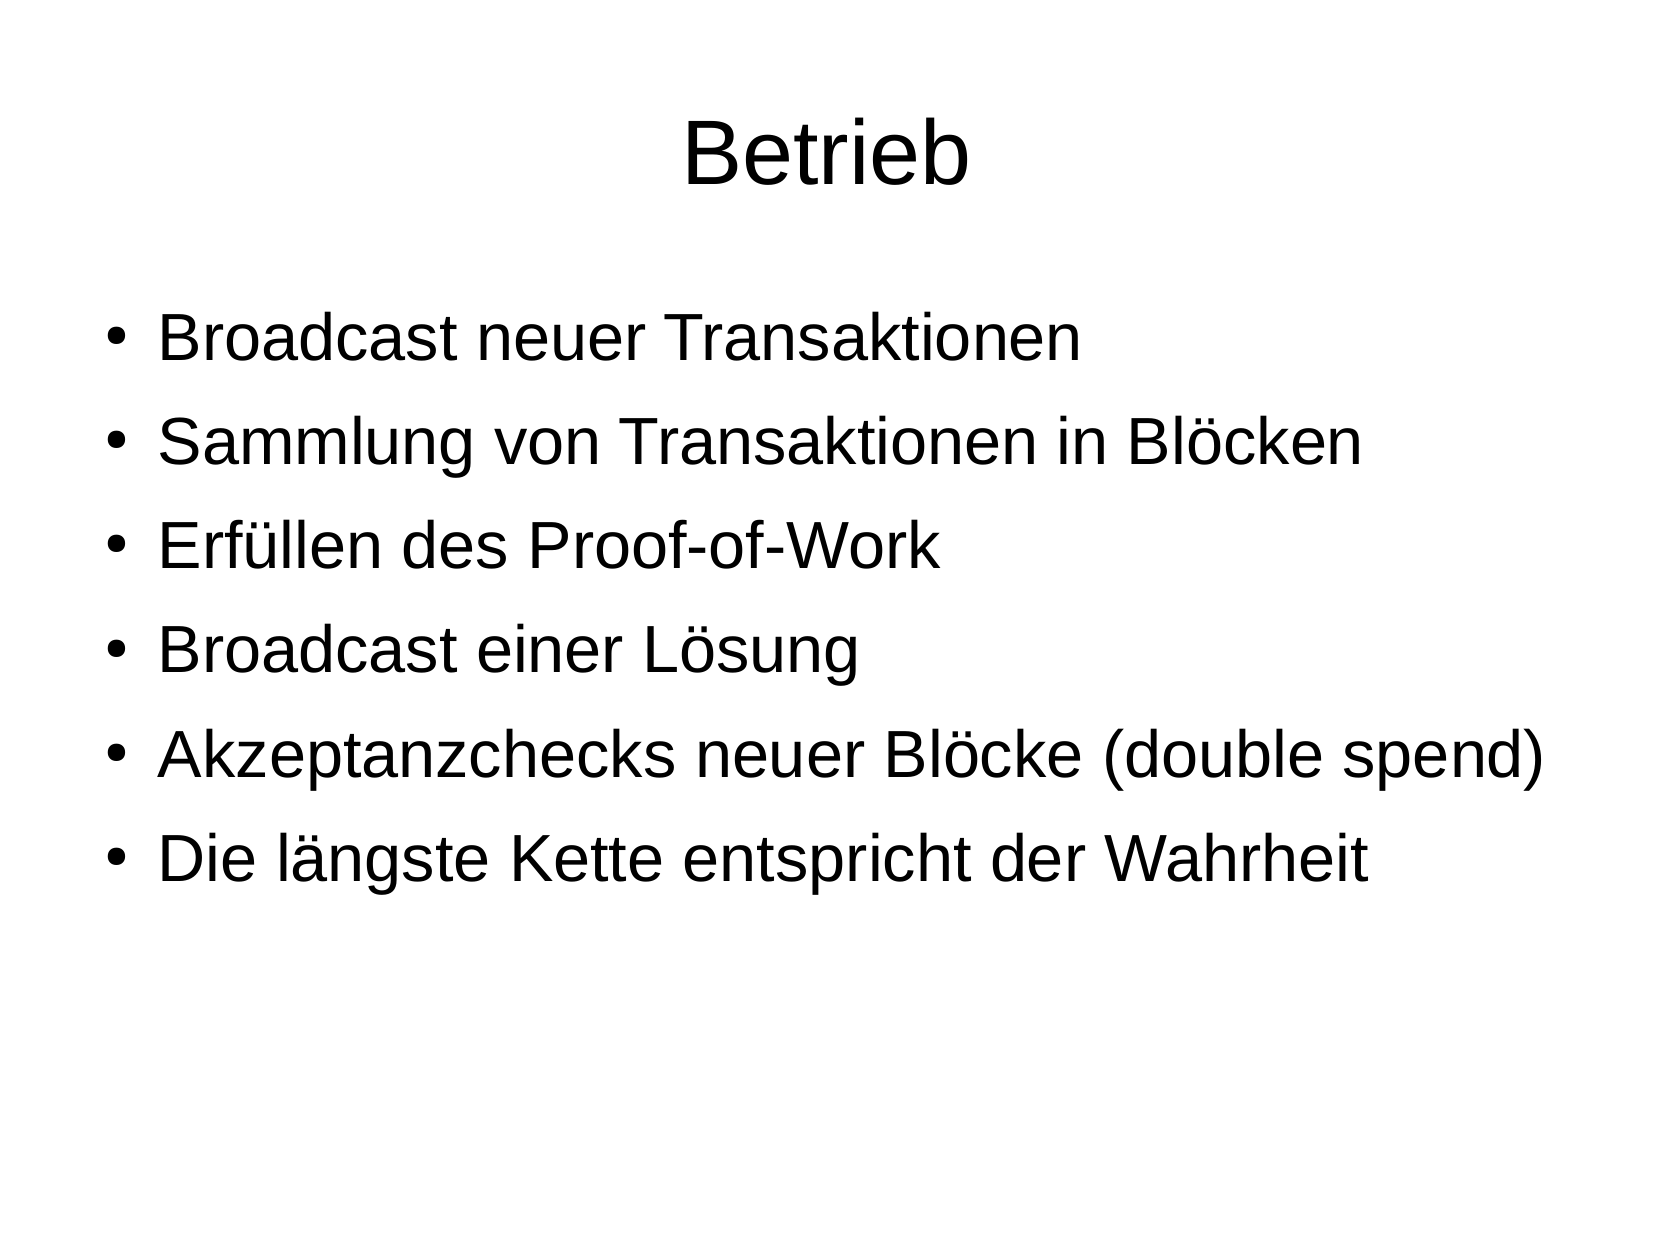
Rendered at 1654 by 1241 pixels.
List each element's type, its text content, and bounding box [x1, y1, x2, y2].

title Betrieb [82, 49, 1571, 257]
list Broadcast neuer Transaktionen Sammlung von Transaktionen in Blöcken Erfüllen des Proof-of-Work Broadcast einer Lösung Akzeptanzchecks neuer Blöcke (double spend) Die längste Kette entspricht der Wahrheit [86, 300, 1576, 1119]
